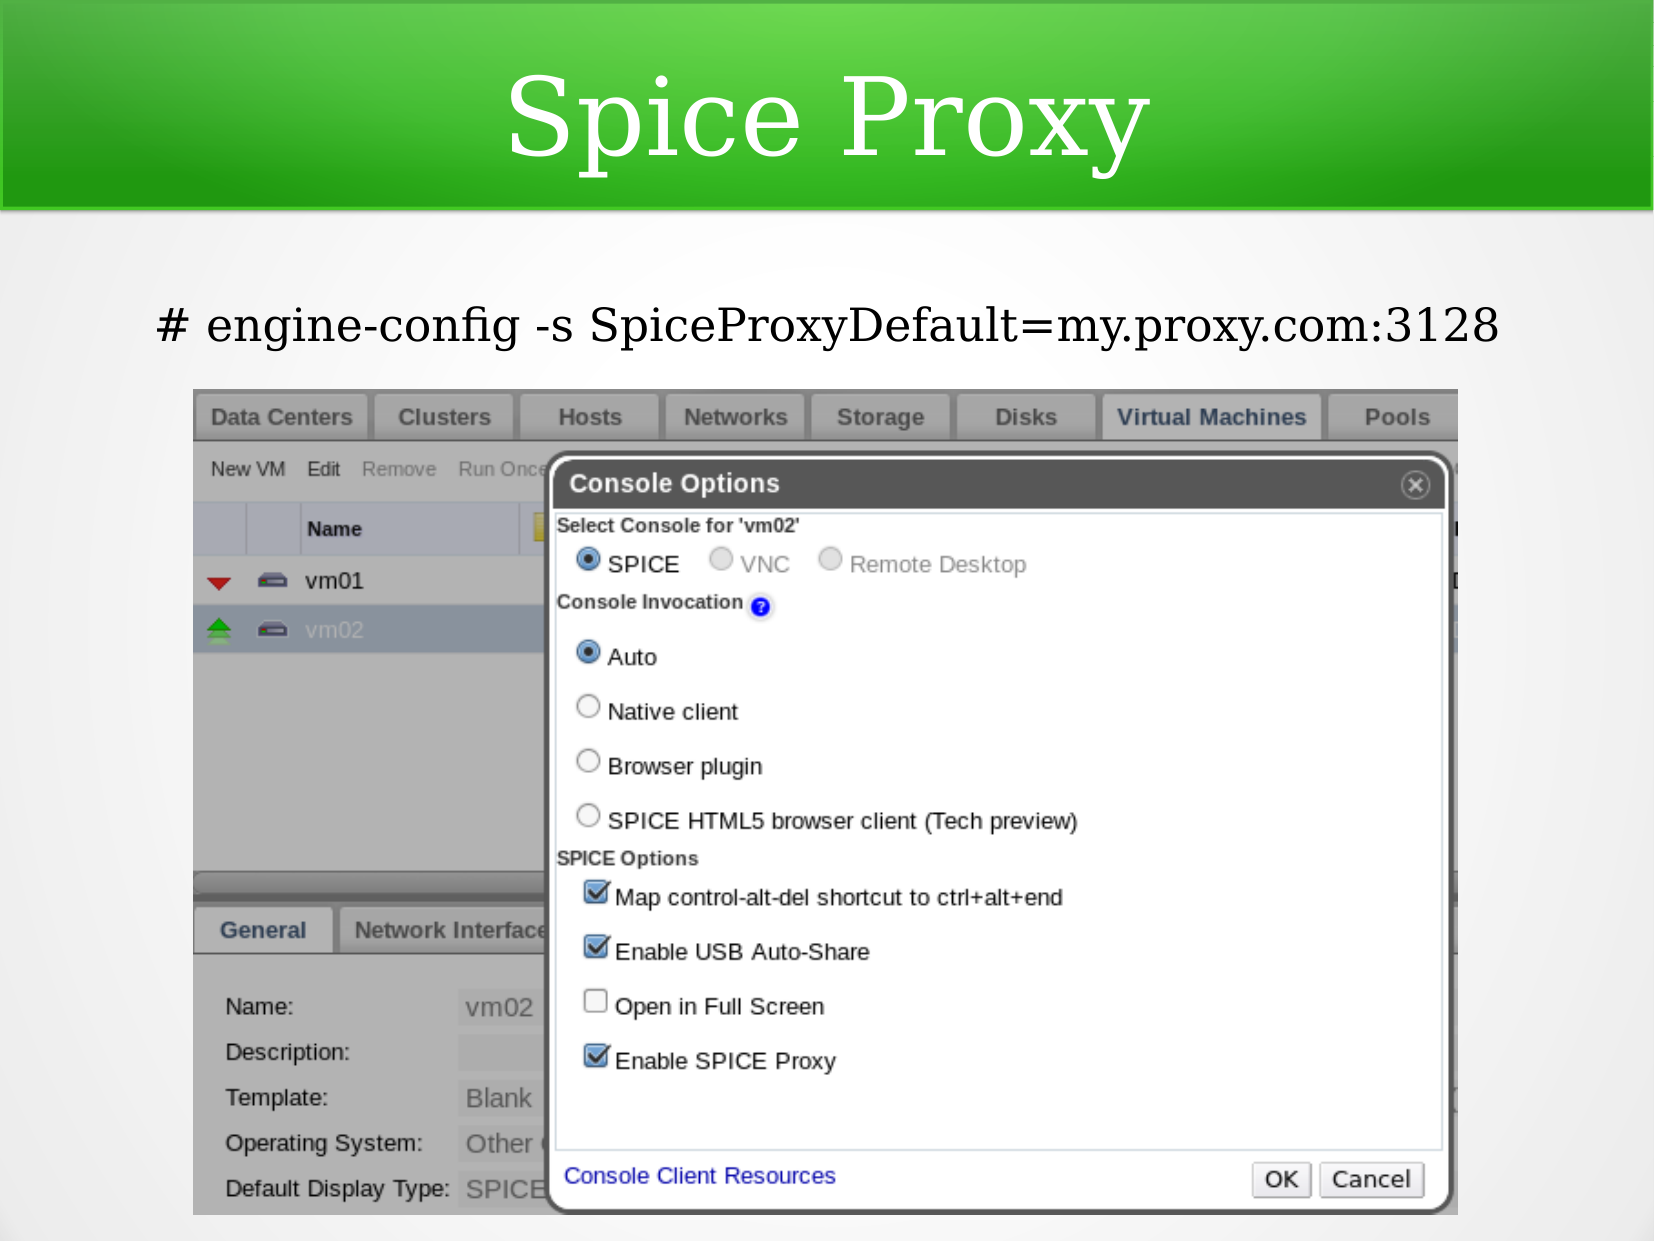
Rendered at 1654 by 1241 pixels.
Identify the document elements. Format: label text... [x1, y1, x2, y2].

picture [193, 389, 1458, 1216]
title Spice Proxy [82, 47, 1571, 189]
list # engine-config -s SpiceProxyDefault=my.proxy.com:3128 [82, 299, 1571, 1019]
